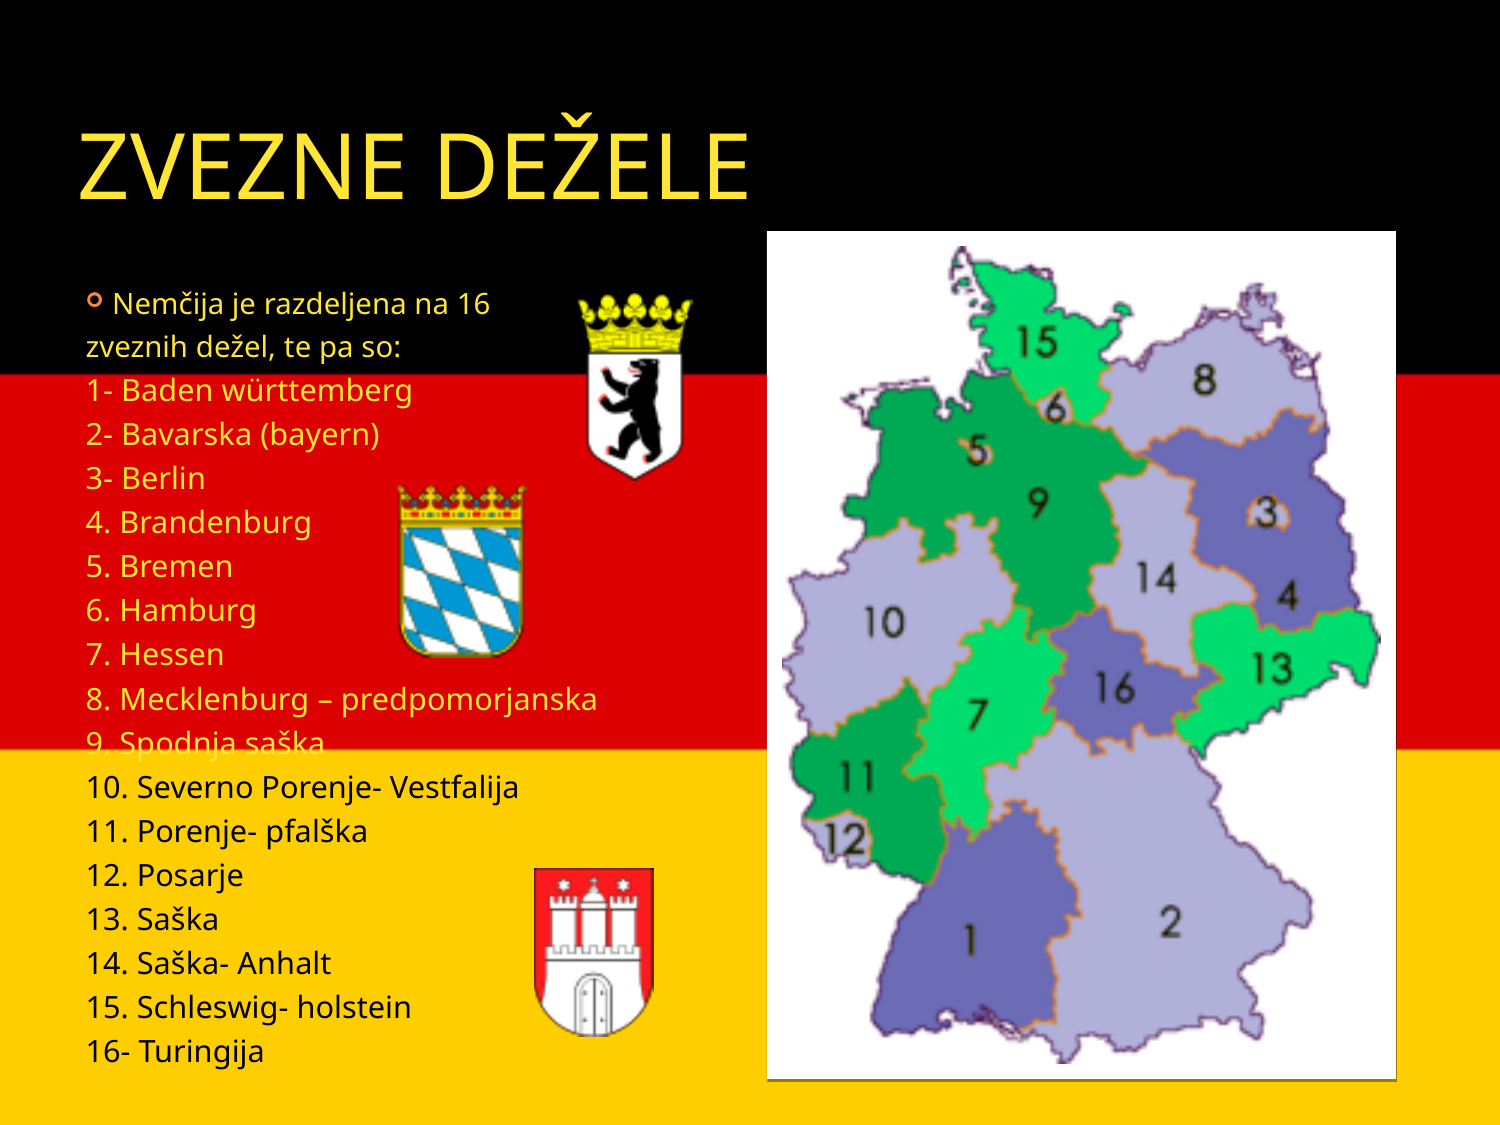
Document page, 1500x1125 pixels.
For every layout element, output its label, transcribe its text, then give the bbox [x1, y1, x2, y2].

picture [0, 0, 1500, 1125]
list Nemčija je razdeljena na 16 zveznih dežel, te pa so: 1- Baden württemberg 2- Bavarska (bayern) 3- Berlin 4. Brandenburg 5. Bremen 6. Hamburg 7. Hessen 8. Mecklenburg – predpomorjanska 9. Spodnja saška 10. Severno Porenje- Vestfalija 11. Porenje- pfalška 12. Posarje 13. Saška 14. Saška- Anhalt 15. Schleswig- holstein 16- Turingija [70, 277, 766, 1078]
title ZVEZNE DEŽELE [63, 37, 1288, 225]
